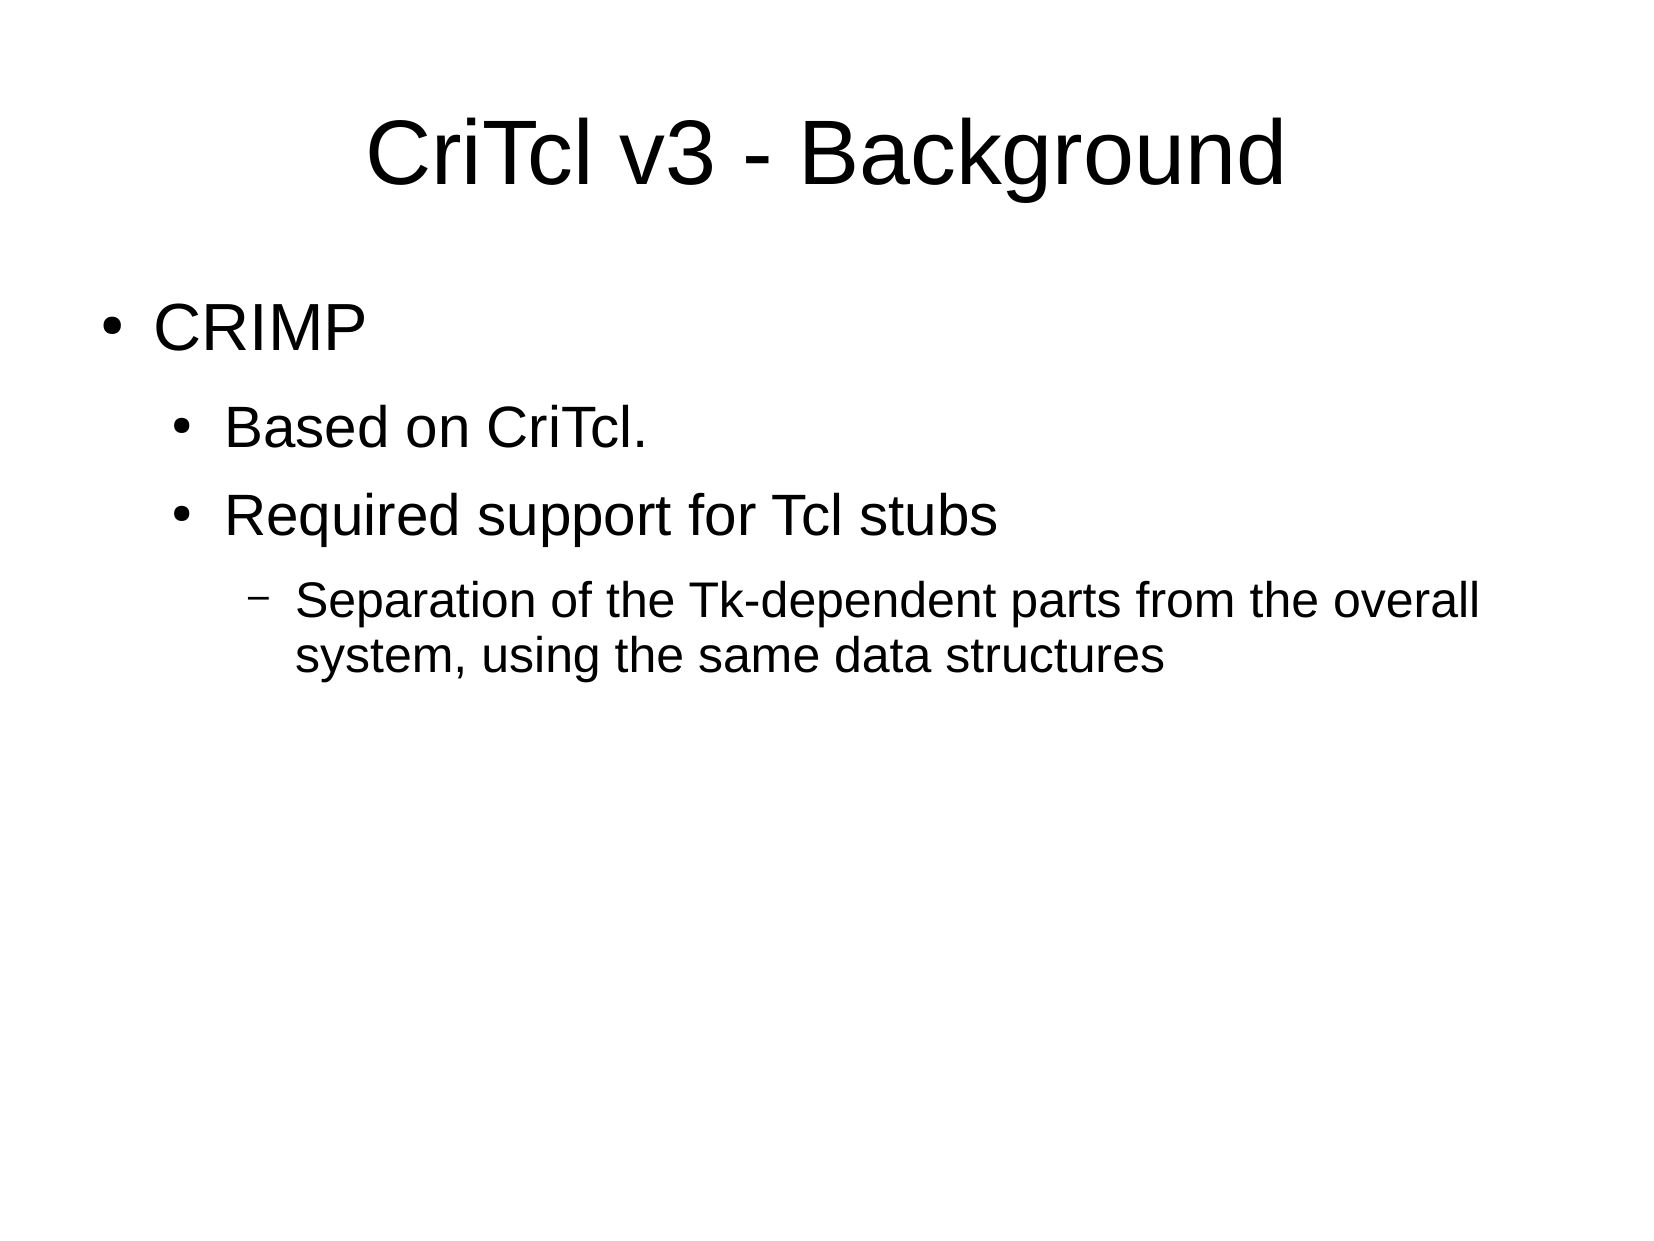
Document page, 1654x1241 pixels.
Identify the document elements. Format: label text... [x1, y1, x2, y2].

title CriTcl v3 - Background [82, 56, 1571, 250]
list CRIMP Based on CriTcl. Required support for Tcl stubs Separation of the Tk-dependent parts from the overall system, using the same data structures [82, 290, 1571, 1094]
